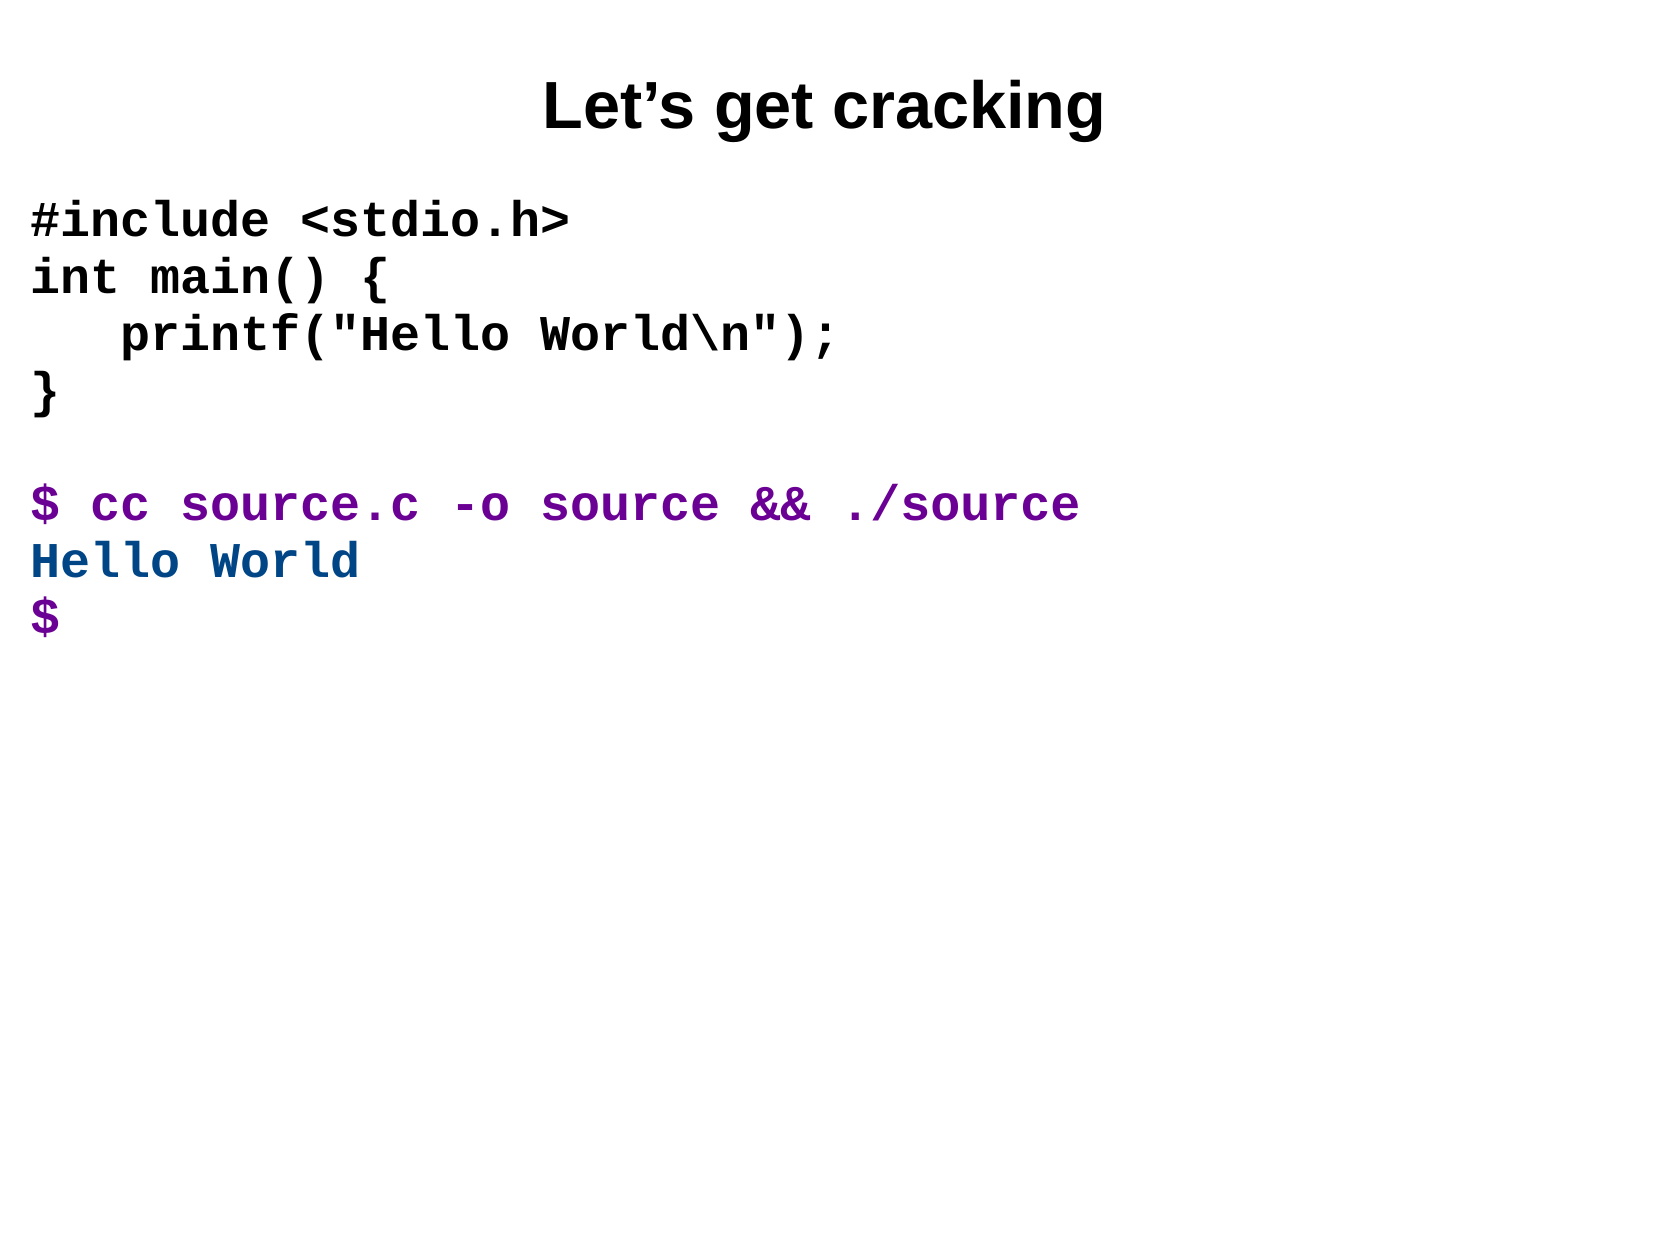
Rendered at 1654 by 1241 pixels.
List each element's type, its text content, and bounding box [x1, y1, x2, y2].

title Let’s get cracking [30, 30, 1621, 181]
subtitle #include <stdio.h> int main() { printf("Hello World\n"); } $ cc source.c -o source && ./source Hello World $ [30, 195, 1621, 1216]
